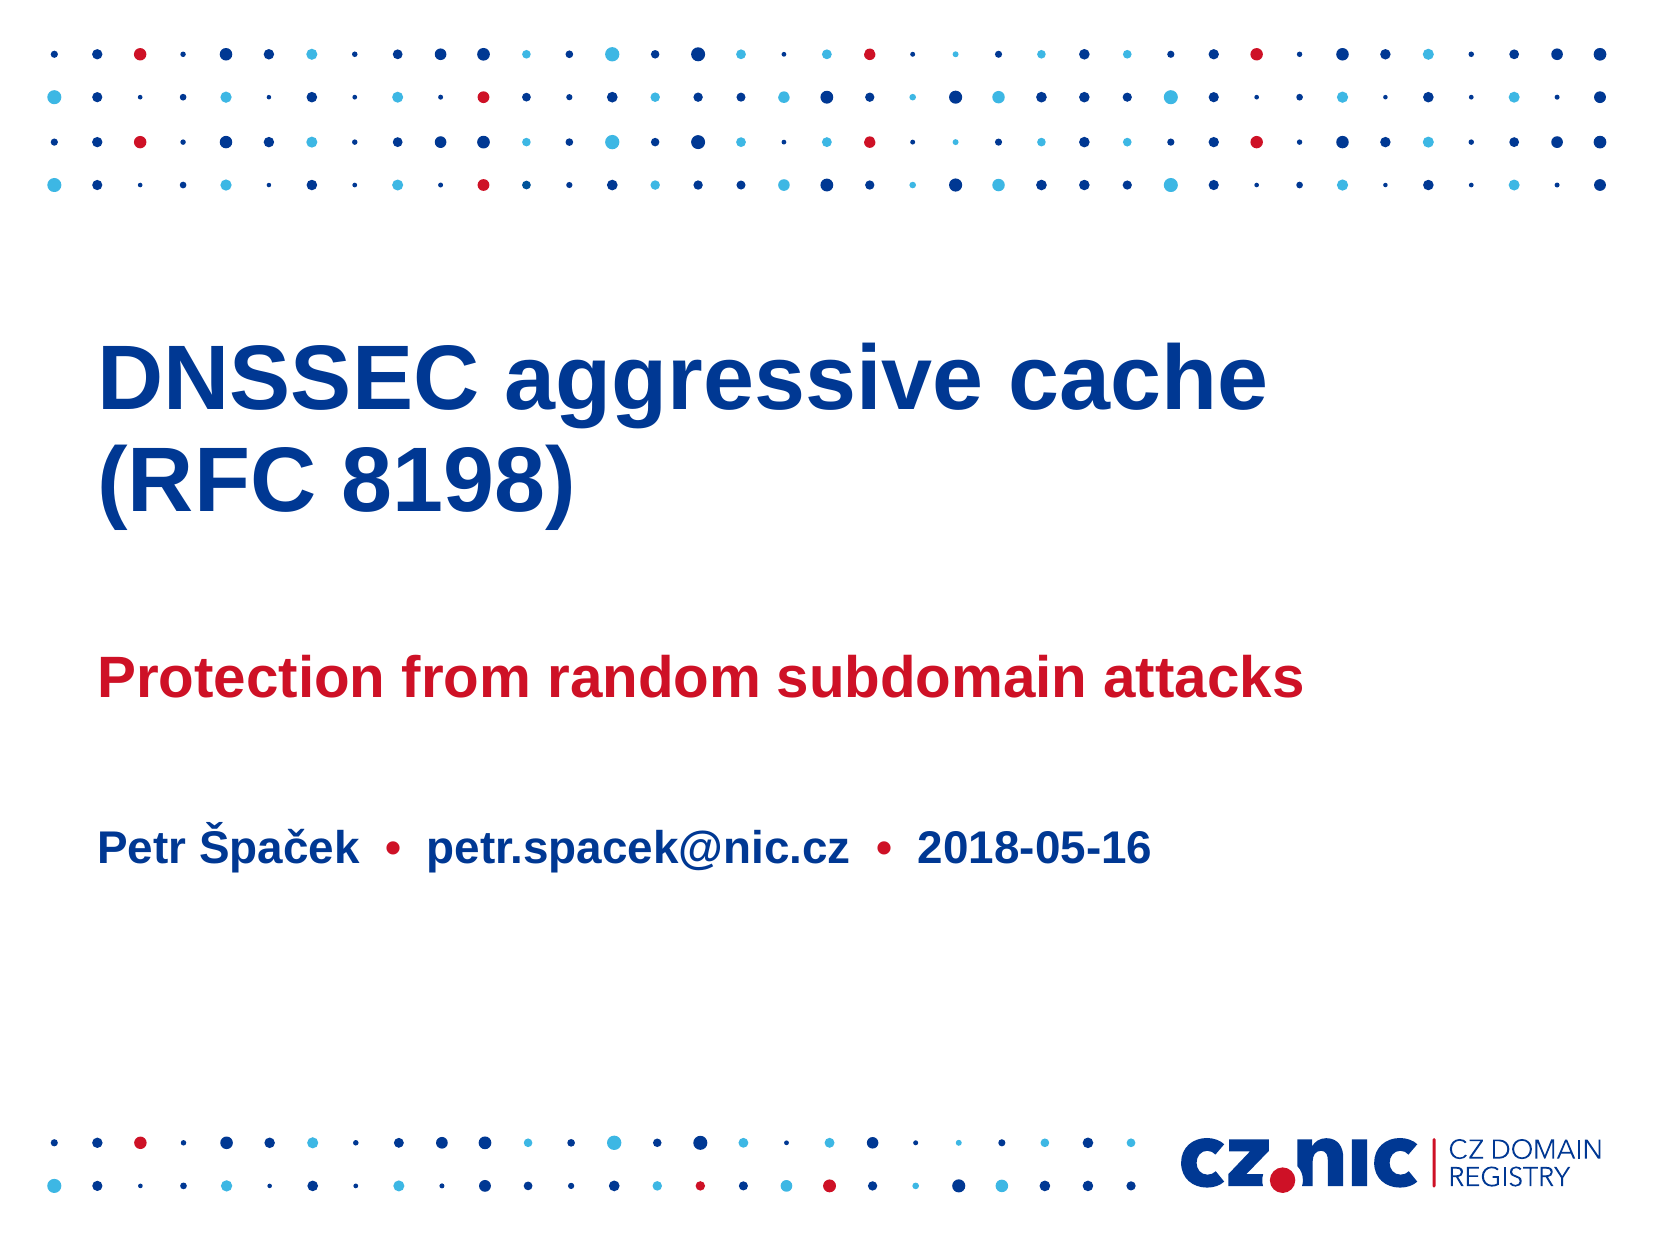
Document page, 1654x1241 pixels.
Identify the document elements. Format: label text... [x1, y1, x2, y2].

text_box DNSSEC aggressive cache (RFC 8198) [82, 318, 1571, 642]
text_box Protection from random subdomain attacks [82, 637, 1418, 783]
text_box Petr Špaček • petr.spacek@nic.cz • 2018-05-16 [82, 814, 1252, 882]
picture [47, 47, 1607, 192]
